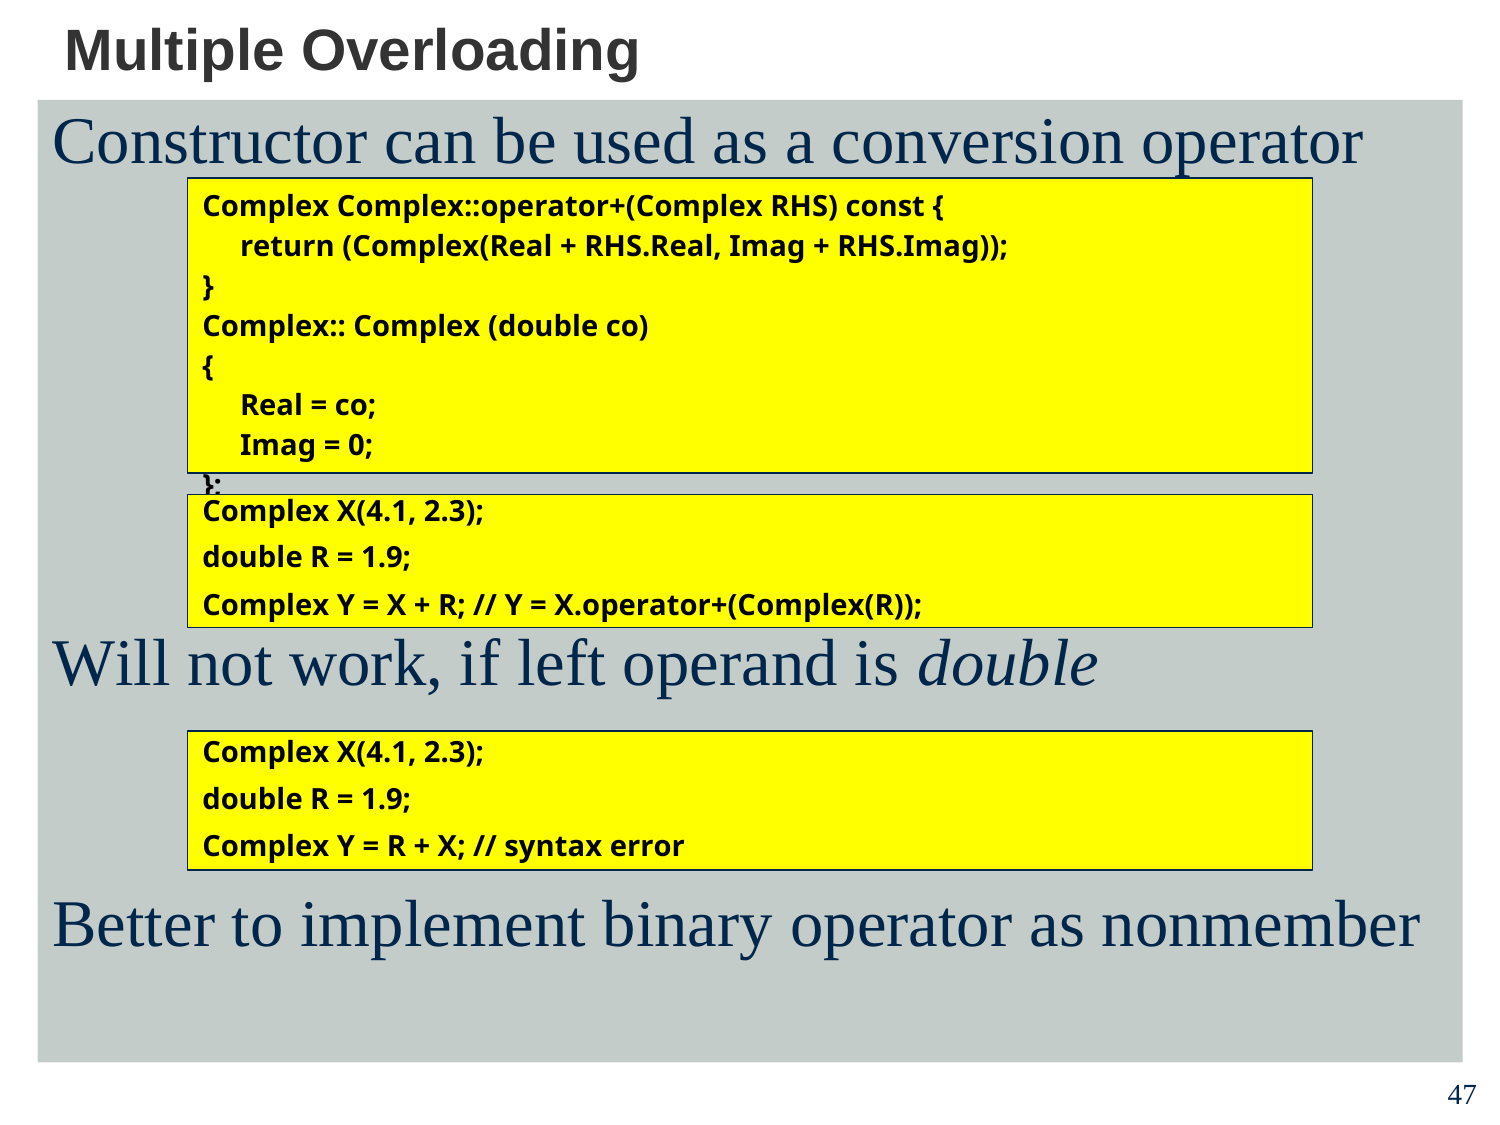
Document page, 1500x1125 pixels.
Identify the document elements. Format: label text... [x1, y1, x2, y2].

text_box Complex Complex::operator+(Complex RHS) const { return (Complex(Real + RHS.Real, Imag + RHS.Imag)); } Complex:: Complex (double co) { Real = co; Imag = 0; }; [187, 178, 1313, 494]
title Multiple Overloading [49, 0, 1450, 91]
list Constructor can be used as a conversion operator Will not work, if left operand is double Better to implement binary operator as nonmember [37, 99, 1463, 1063]
text_box Complex X(4.1, 2.3); double R = 1.9; Complex Y = R + X; // syntax error [187, 731, 1313, 884]
text_box Complex X(4.1, 2.3); double R = 1.9; Complex Y = X + R; // Y = X.operator+(Complex(R)); [187, 494, 1313, 642]
